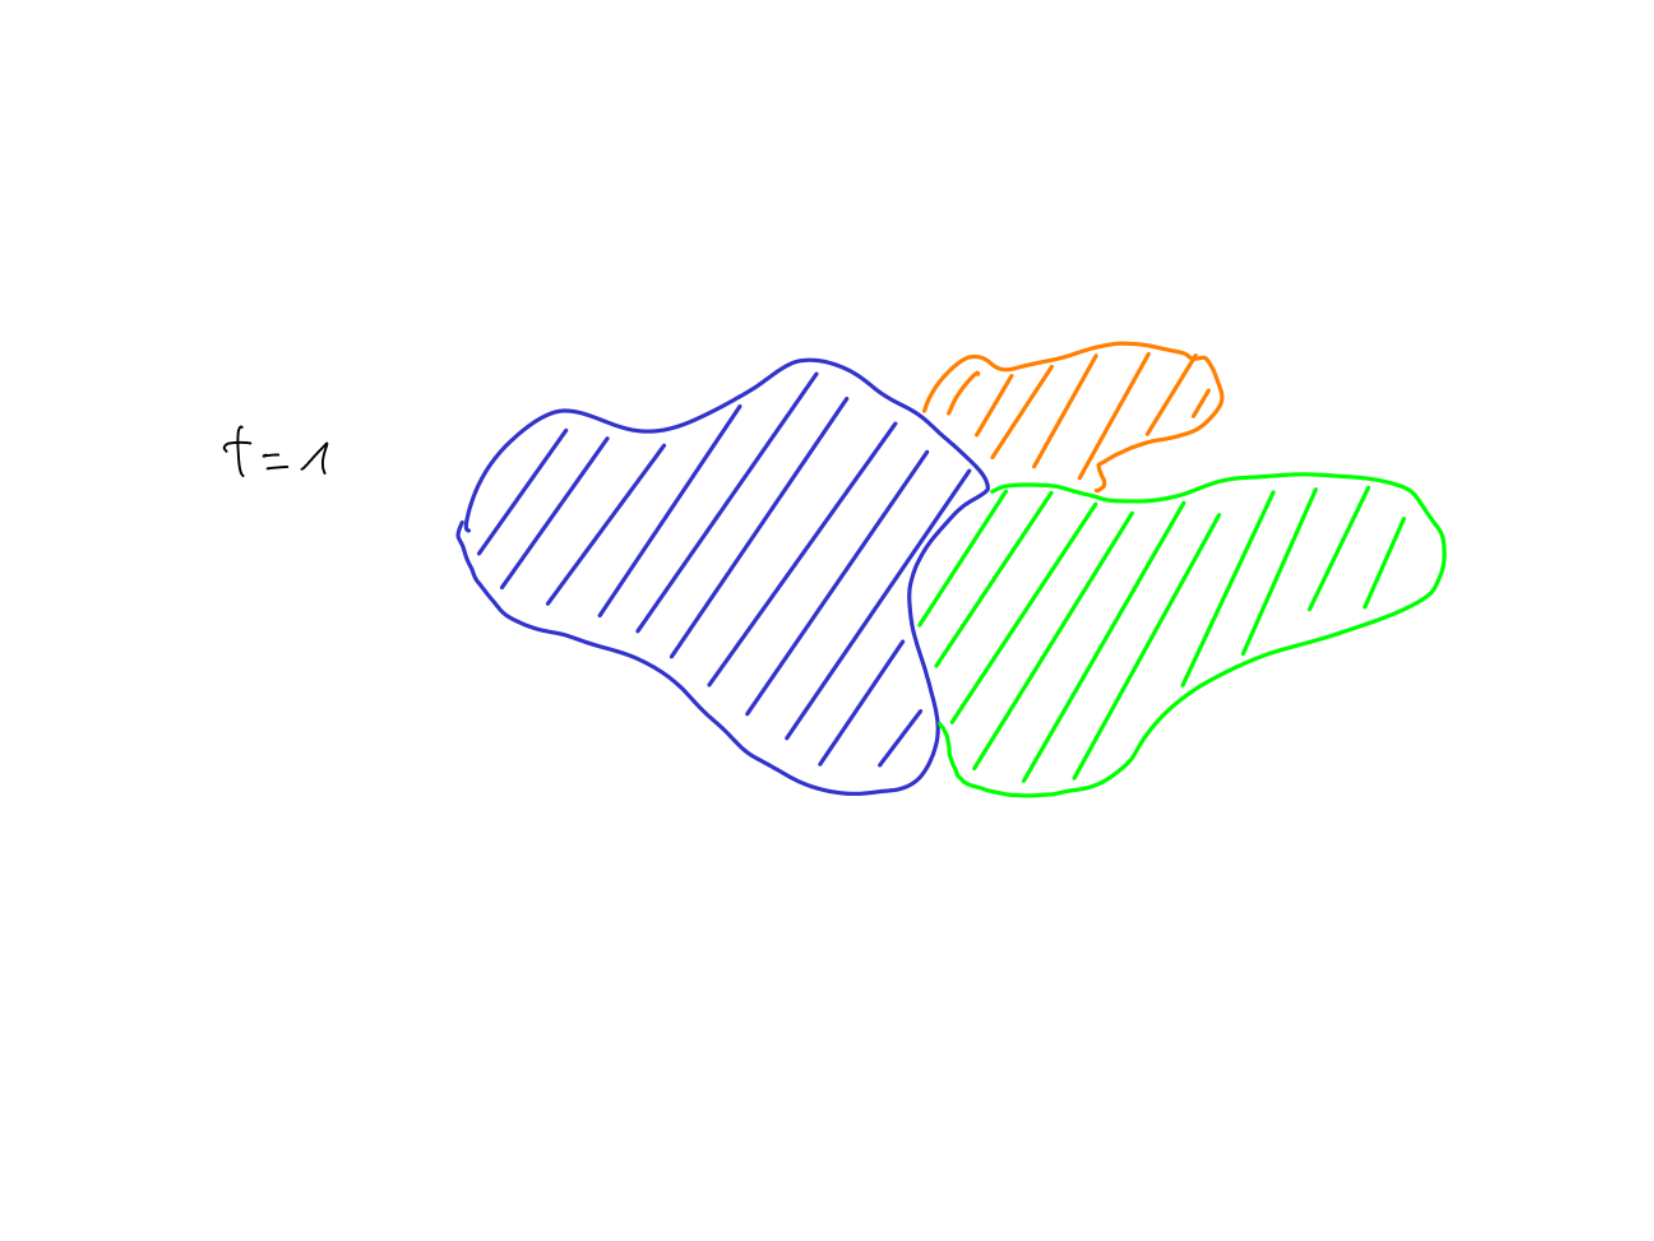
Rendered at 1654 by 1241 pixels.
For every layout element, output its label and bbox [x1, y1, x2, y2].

picture [129, 323, 1540, 861]
